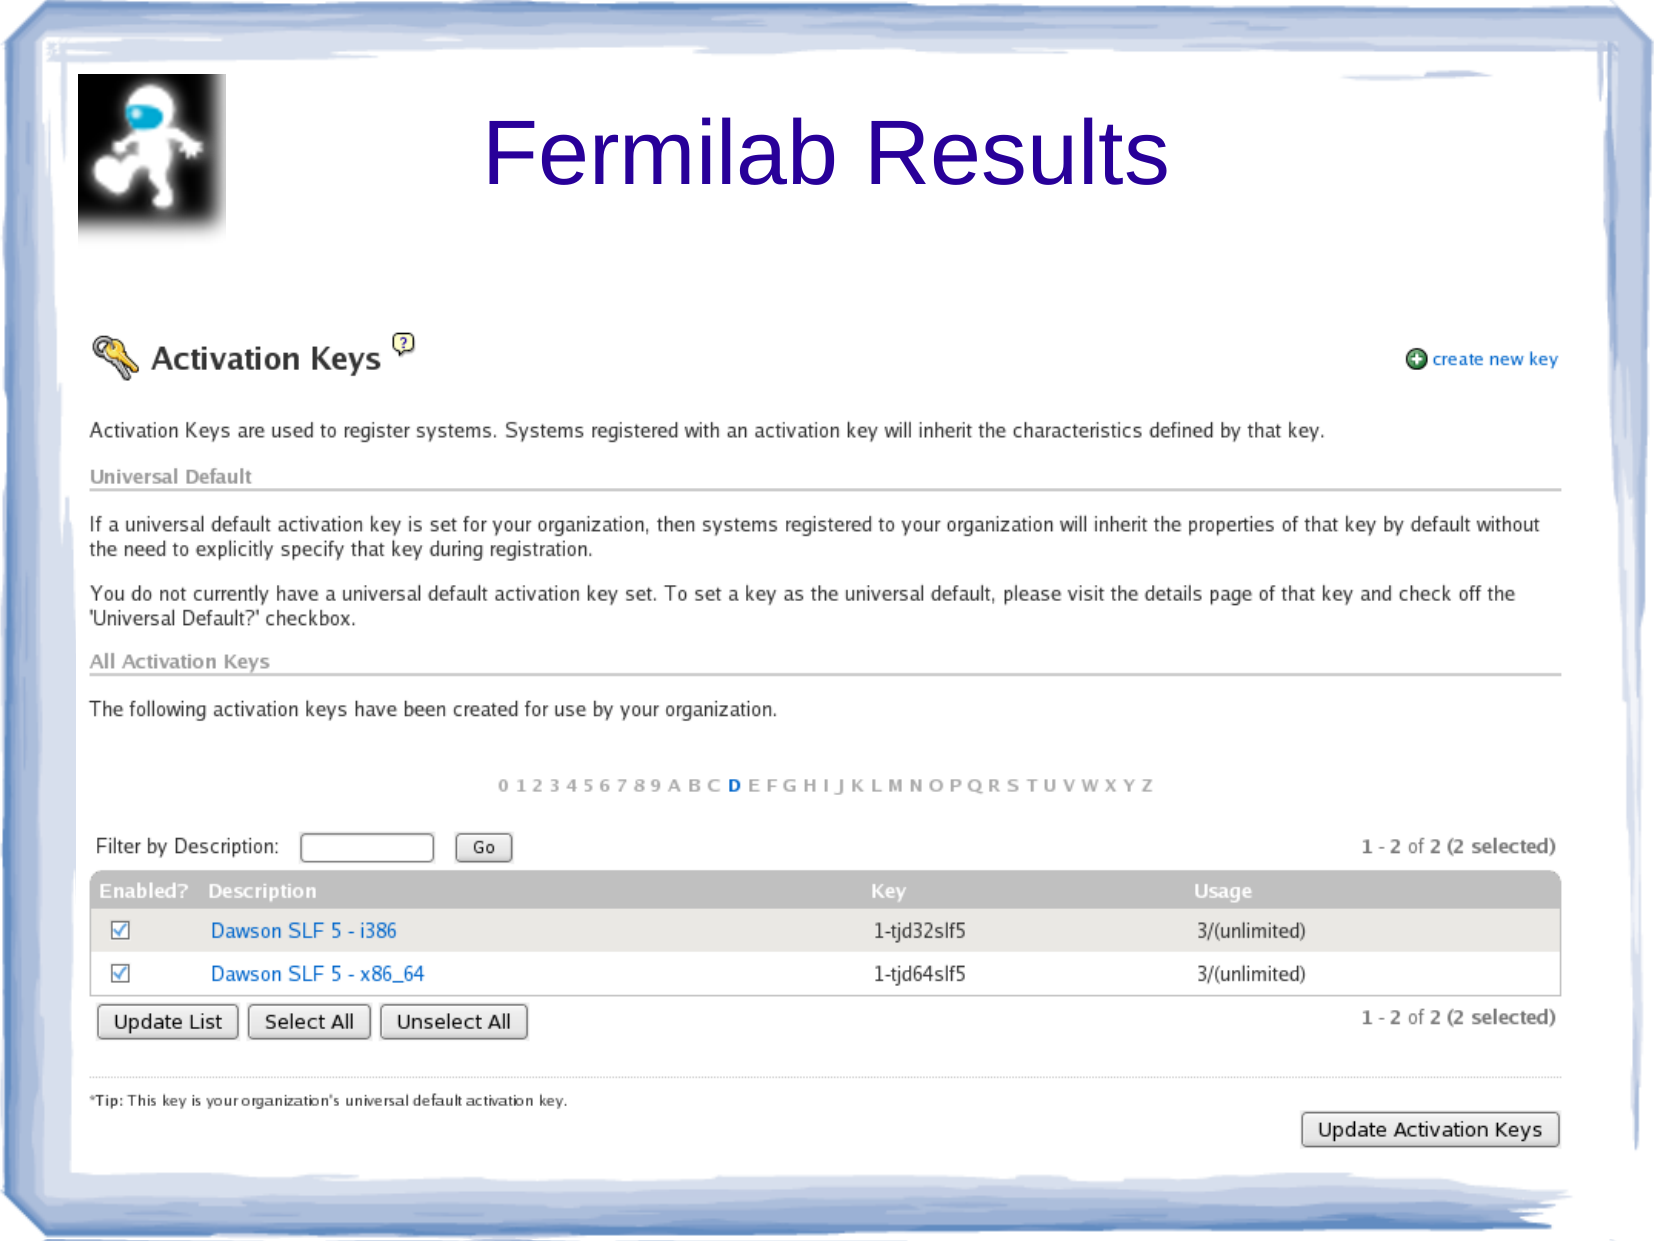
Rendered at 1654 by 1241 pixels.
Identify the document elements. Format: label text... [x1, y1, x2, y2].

picture [0, 0, 1654, 1241]
title Fermilab Results [82, 49, 1571, 257]
